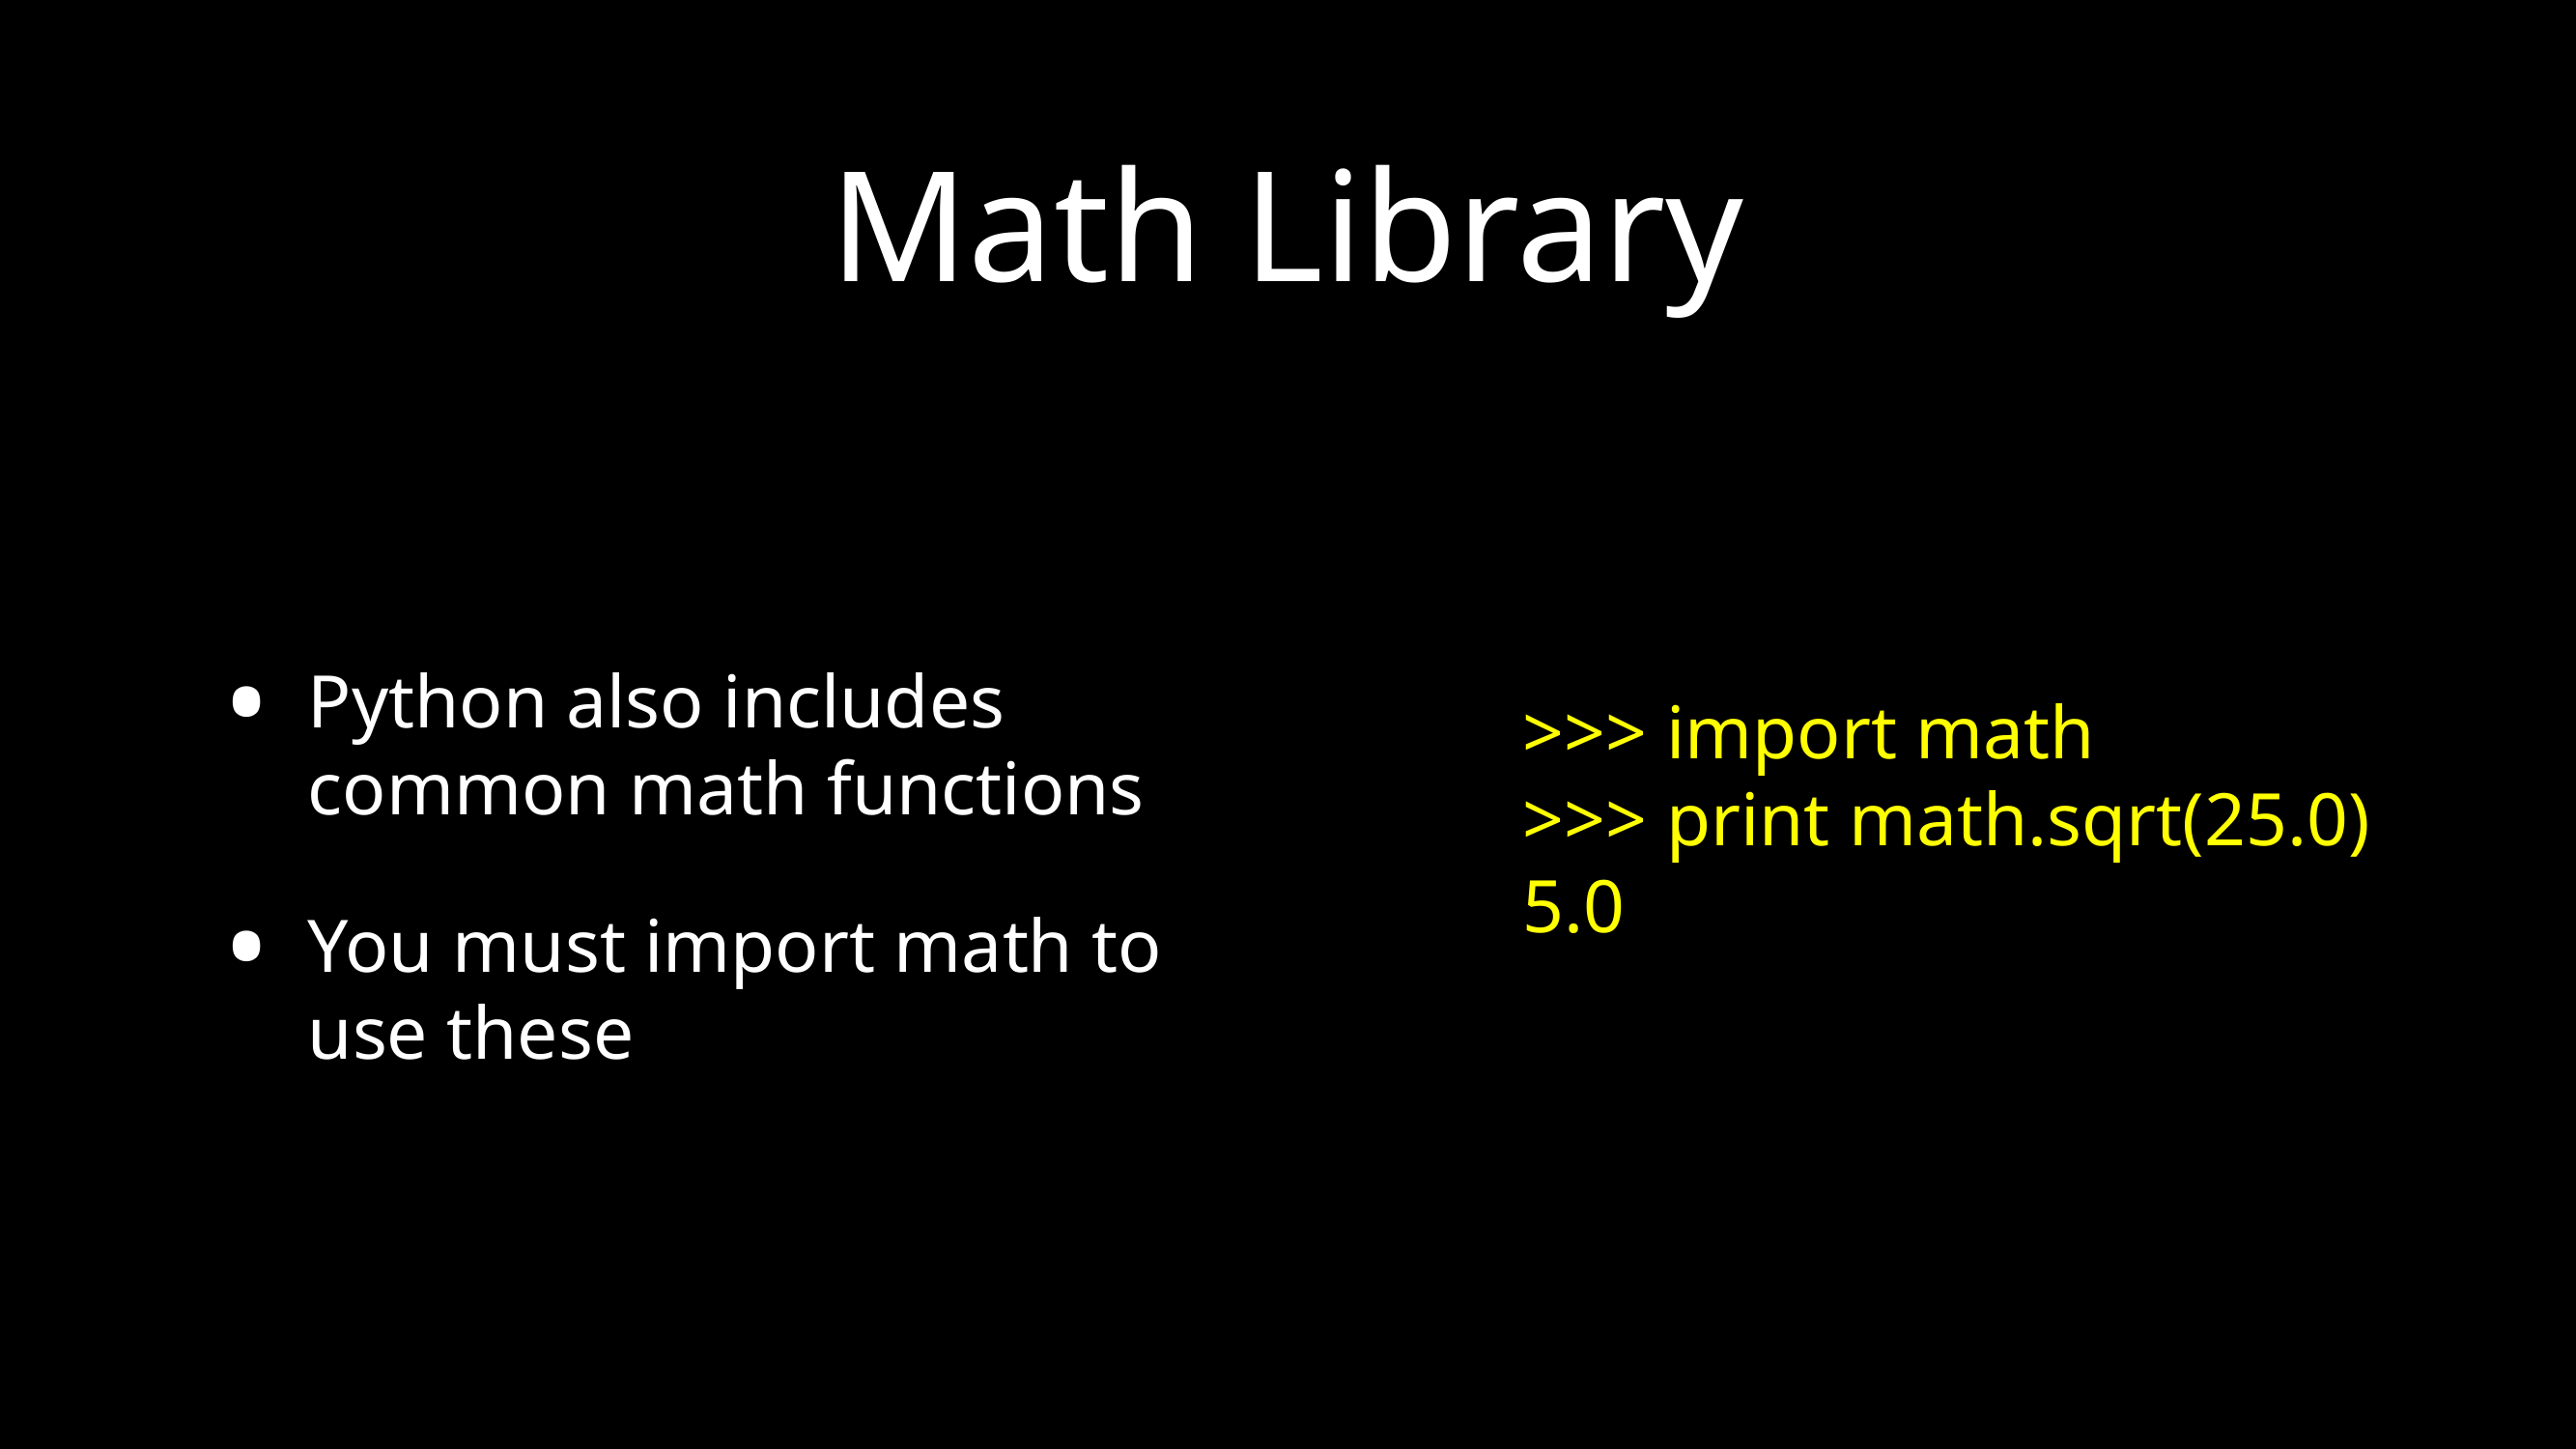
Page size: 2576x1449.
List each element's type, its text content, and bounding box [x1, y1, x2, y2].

text_box >>> import math >>> print math.sqrt(25.0) 5.0 [1522, 686, 2371, 948]
title Math Library [183, 38, 2392, 403]
list Python also includes common math functions You must import math to use these [183, 412, 1238, 1317]
